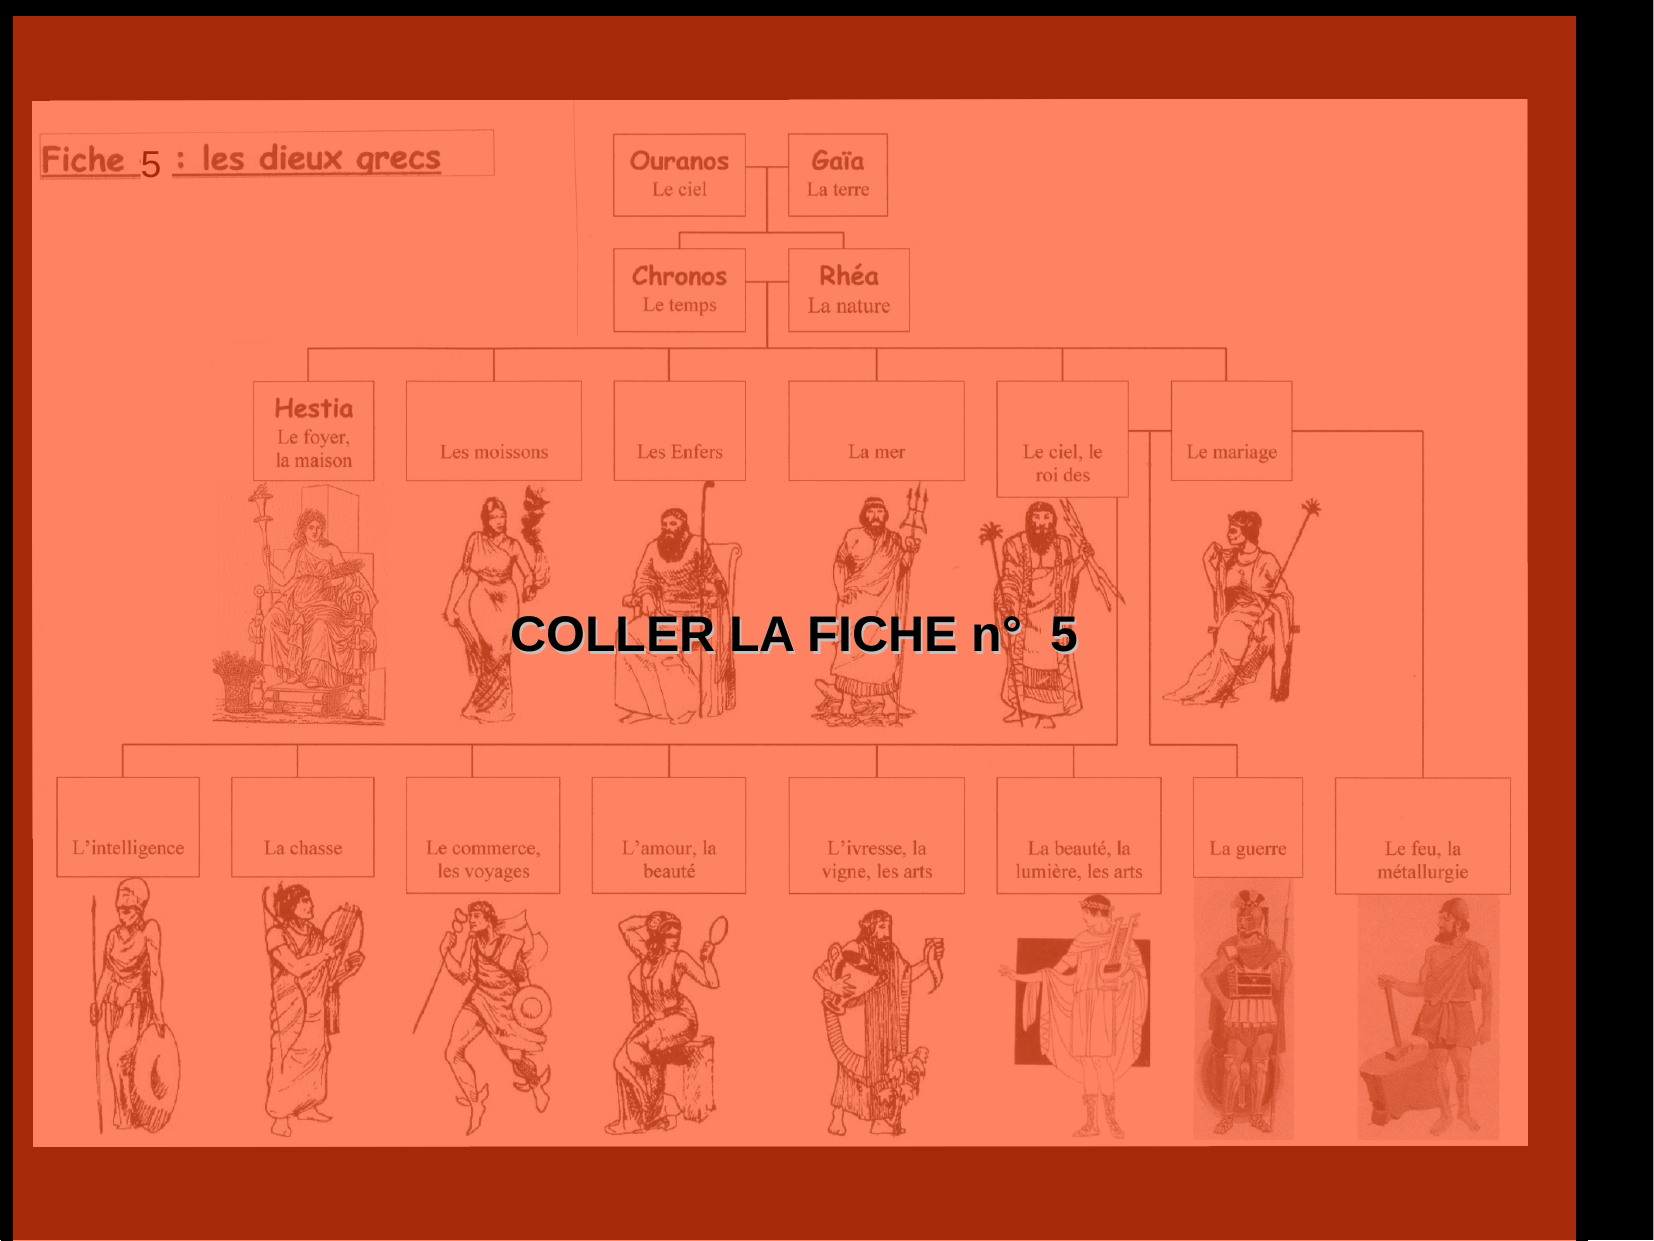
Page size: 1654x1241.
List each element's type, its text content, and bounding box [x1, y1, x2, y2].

text_box COLLER LA FICHE n° 5 [6, 9, 1582, 1241]
